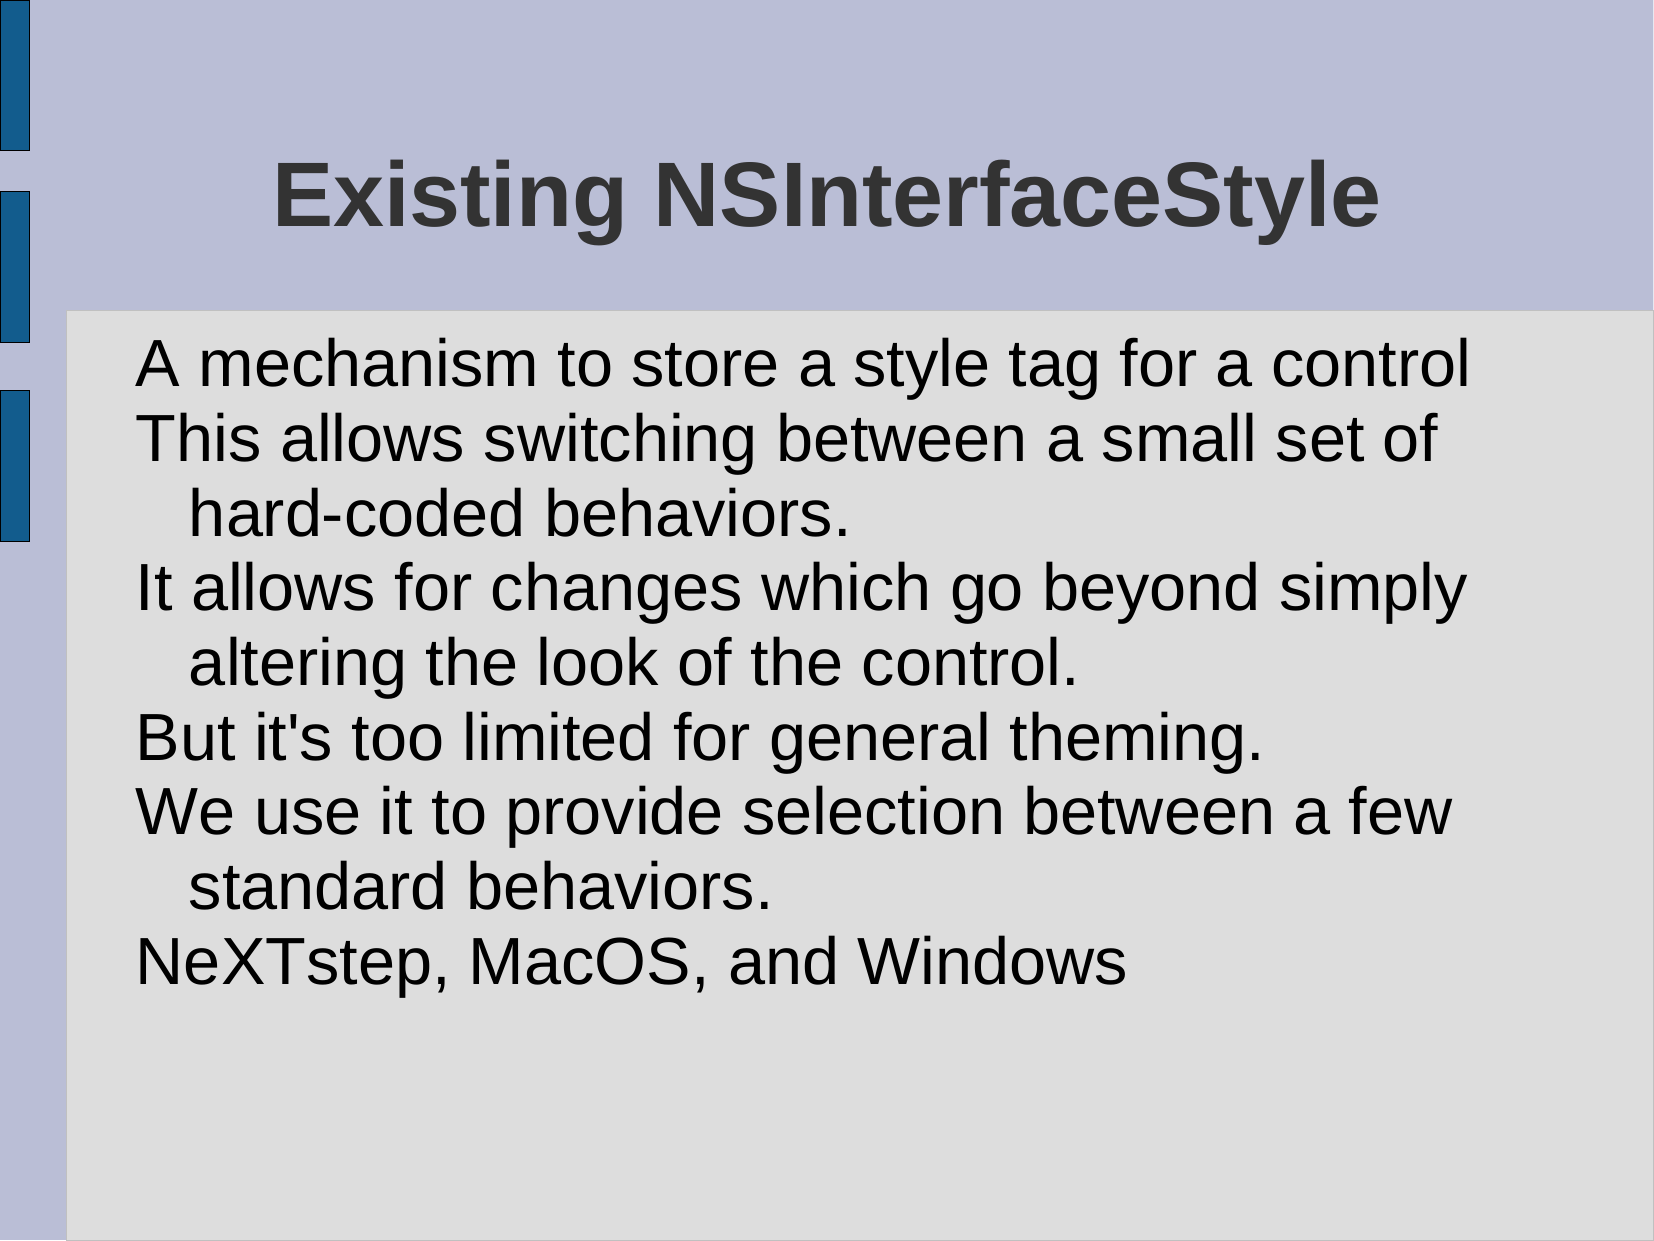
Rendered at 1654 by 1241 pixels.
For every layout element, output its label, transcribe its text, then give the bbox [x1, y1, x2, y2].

list A mechanism to store a style tag for a control This allows switching between a small set of hard-coded behaviors. It allows for changes which go beyond simply altering the look of the control. But it's too limited for general theming. We use it to provide selection between a few standard behaviors. NeXTstep, MacOS, and Windows [118, 325, 1531, 1093]
title Existing NSInterfaceStyle [121, 98, 1534, 291]
